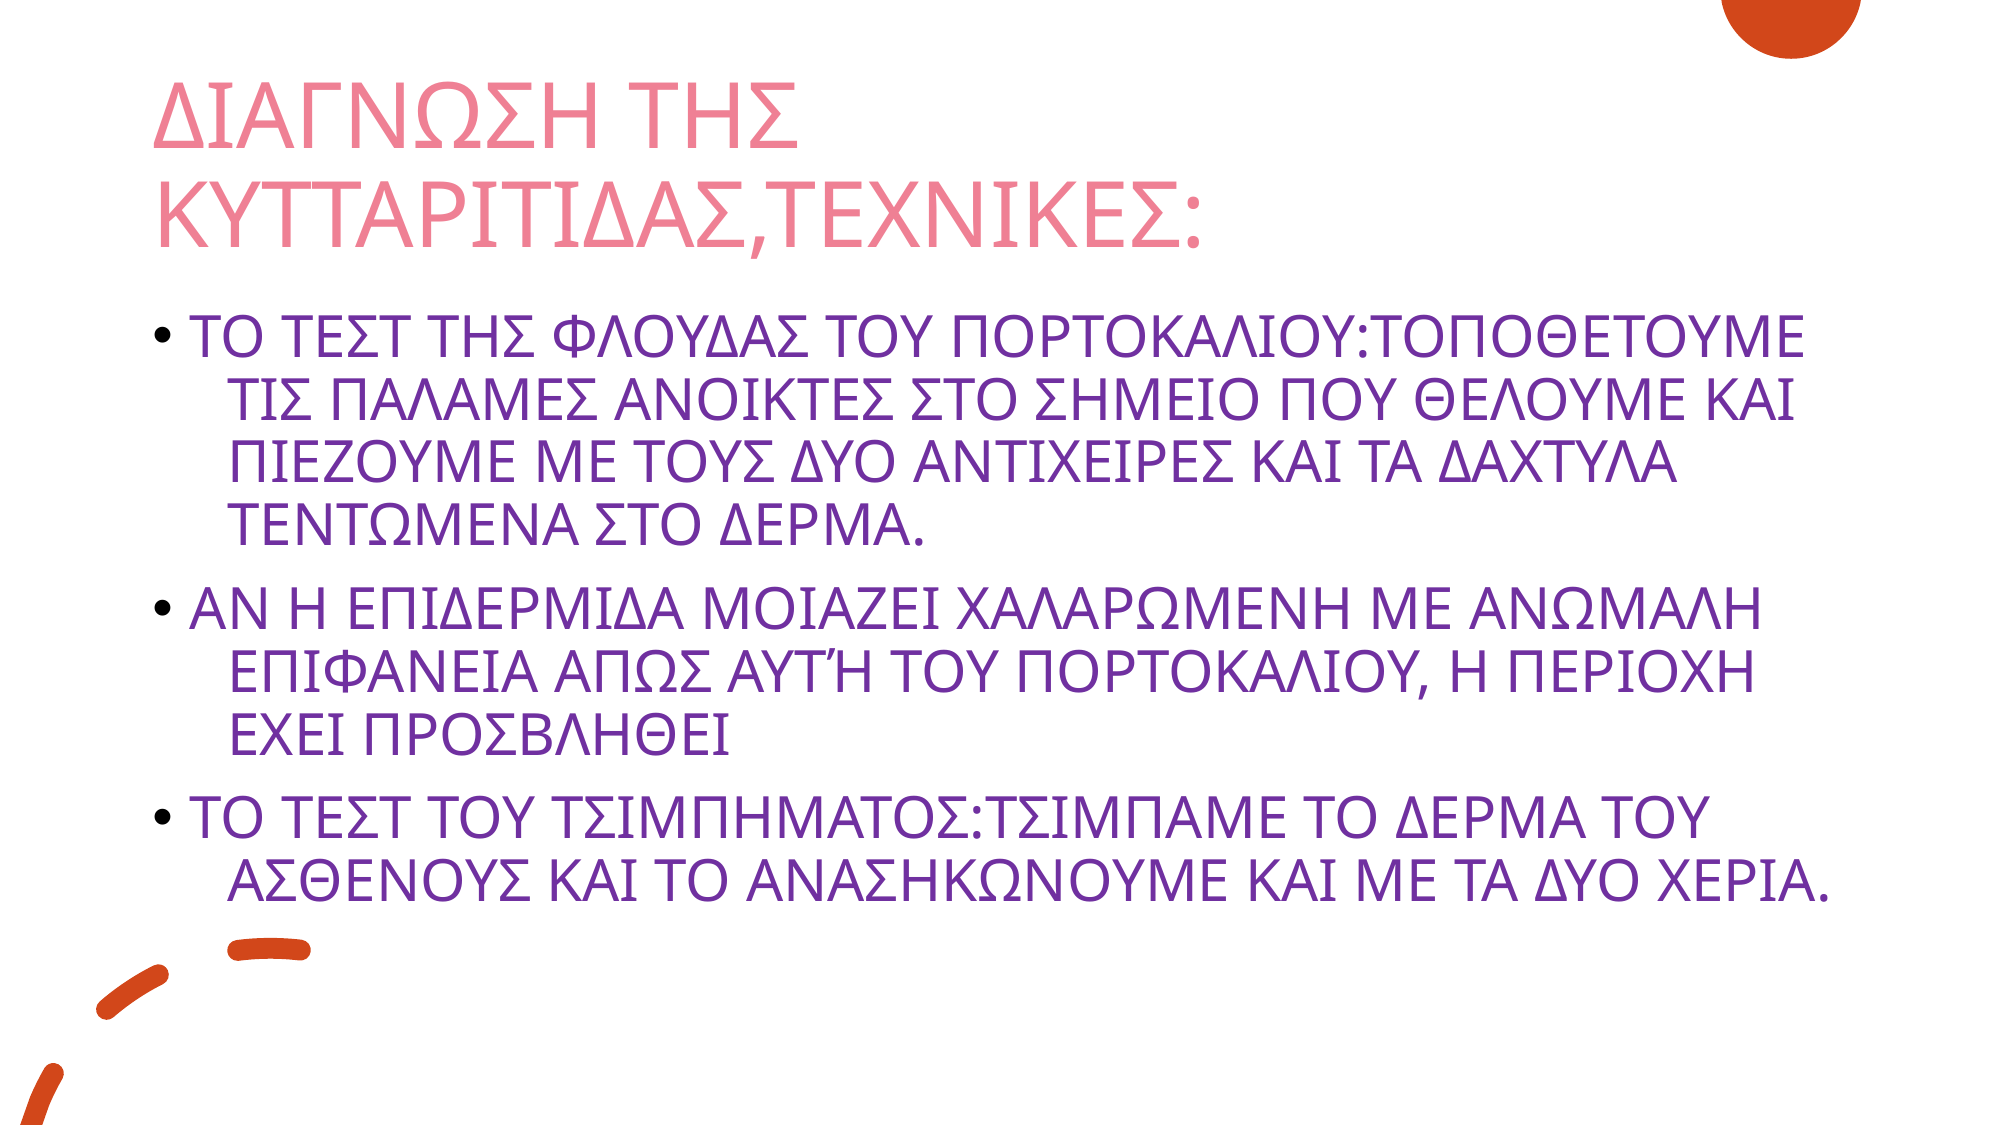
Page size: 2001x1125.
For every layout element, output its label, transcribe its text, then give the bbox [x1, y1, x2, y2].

list ΤΟ ΤΕΣΤ ΤΗΣ ΦΛΟΥΔΑΣ ΤΟΥ ΠΟΡΤΟΚΑΛΙΟΥ:ΤΟΠΟΘΕΤΟΥΜΕ ΤΙΣ ΠΑΛΑΜΕΣ ΑΝΟΙΚΤΕΣ ΣΤΟ ΣΗΜΕΙΟ ΠΟΥ ΘΕΛΟΥΜΕ ΚΑΙ ΠΙΕΖΟΥΜΕ ΜΕ ΤΟΥΣ ΔΥΟ ΑΝΤΙΧΕΙΡΕΣ ΚΑΙ ΤΑ ΔΑΧΤΥΛΑ ΤΕΝΤΩΜΕΝΑ ΣΤΟ ΔΕΡΜΑ. ΑΝ Η ΕΠΙΔΕΡΜΙΔΑ ΜΟΙΑΖΕΙ ΧΑΛΑΡΩΜΕΝΗ ΜΕ ΑΝΩΜΑΛΗ ΕΠΙΦΑΝΕΙΑ ΑΠΩΣ ΑΥΤΉ ΤΟΥ ΠΟΡΤΟΚΑΛΙΟΥ, Η ΠΕΡΙΟΧΗ ΕΧΕΙ ΠΡΟΣΒΛΗΘΕΙ ΤΟ ΤΕΣΤ ΤΟΥ ΤΣΙΜΠΗΜΑΤΟΣ:ΤΣΙΜΠΑΜΕ ΤΟ ΔΕΡΜΑ ΤΟΥ ΑΣΘΕΝΟΥΣ ΚΑΙ ΤΟ ΑΝΑΣΗΚΩΝΟΥΜΕ ΚΑΙ ΜΕ ΤΑ ΔΥΟ ΧΕΡΙΑ. [137, 299, 1863, 1066]
title ΔΙΑΓΝΩΣΗ ΤΗΣ ΚΥΤΤΑΡΙΤΙΔΑΣ,ΤΕΧΝΙΚΕΣ: [137, 59, 1863, 278]
